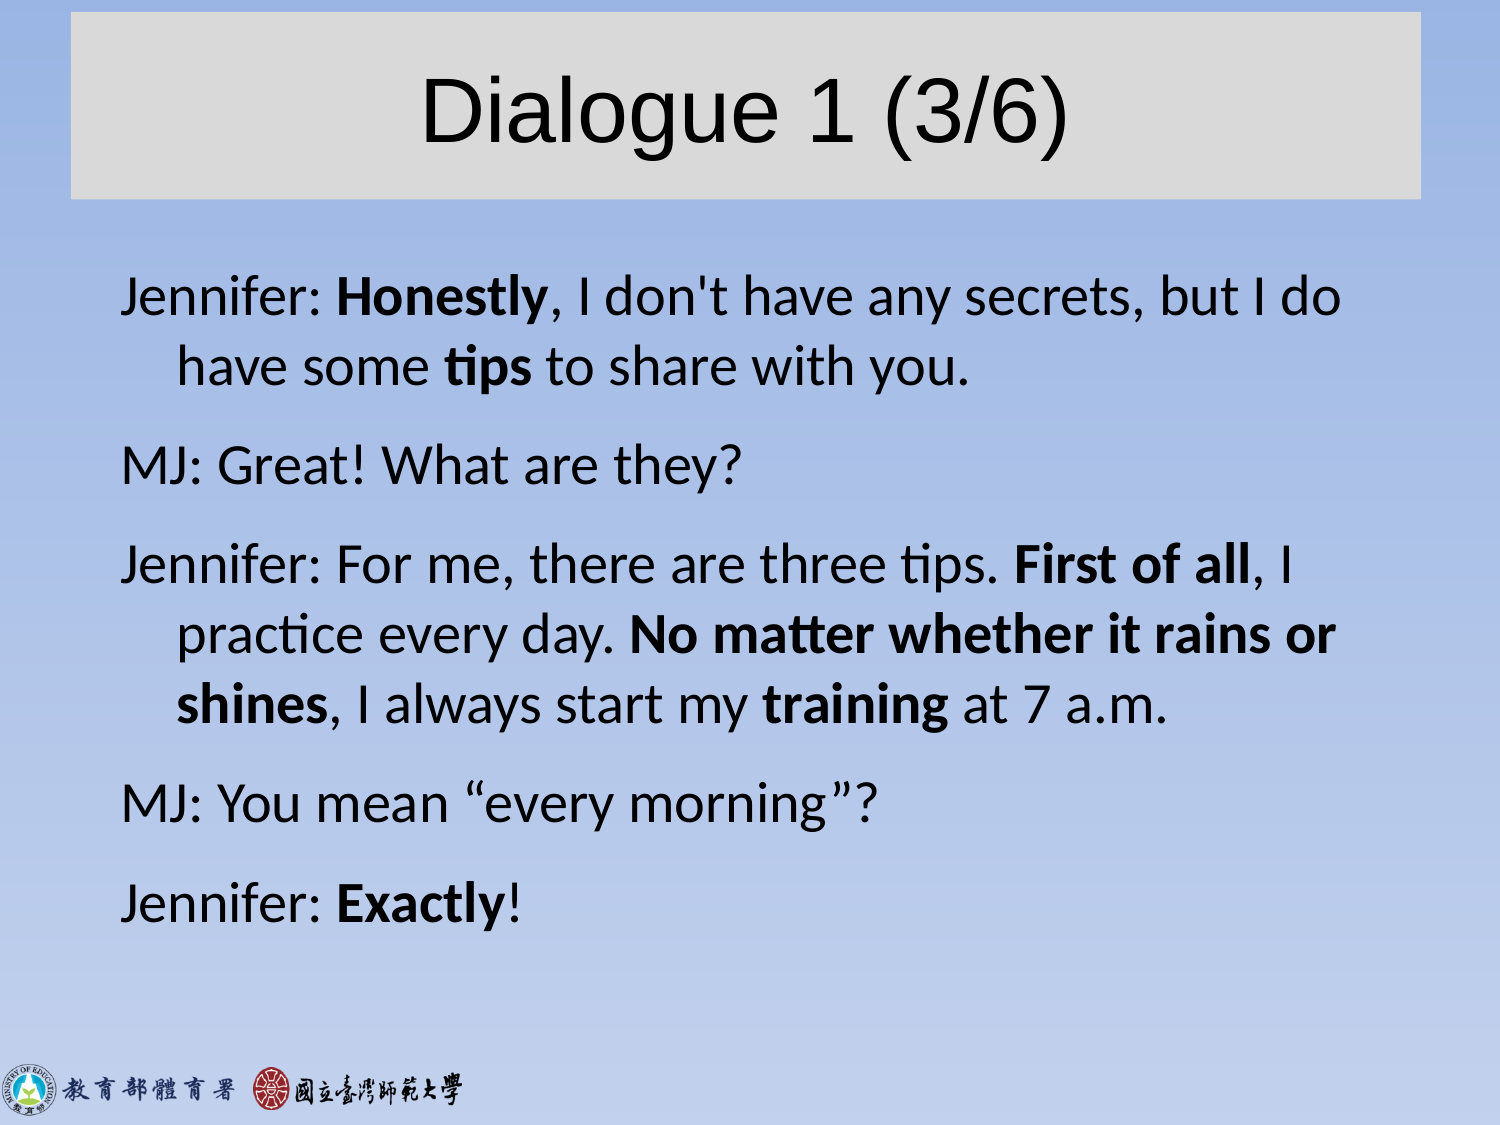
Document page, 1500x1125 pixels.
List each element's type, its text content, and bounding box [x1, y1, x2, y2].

list Jennifer: Honestly, I don't have any secrets, but I do have some tips to share with you. MJ: Great! What are they? Jennifer: For me, there are three tips. First of all, I practice every day. No matter whether it rains or shines, I always start my training at 7 a.m. MJ: You mean “every morning”? Jennifer: Exactly! [49, 249, 1443, 993]
title Dialogue 1 (3/6) [70, 11, 1421, 200]
